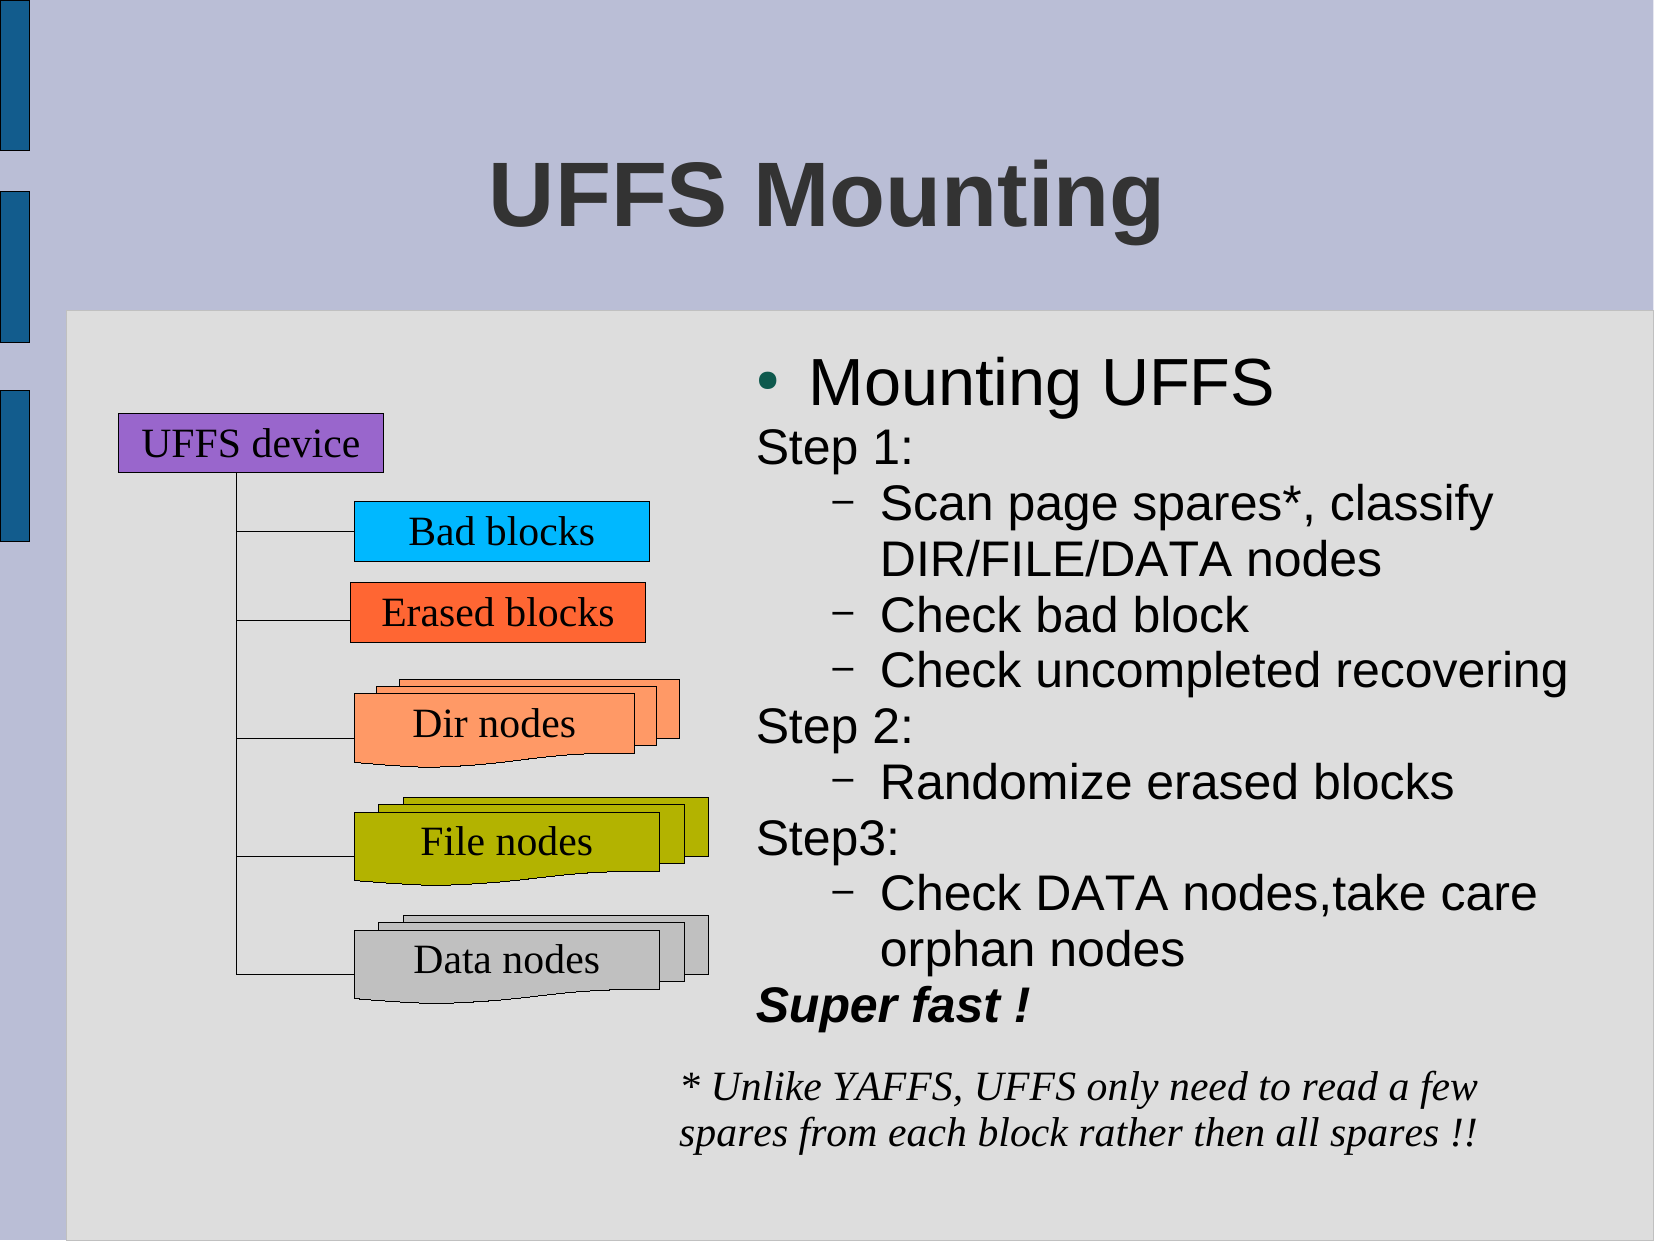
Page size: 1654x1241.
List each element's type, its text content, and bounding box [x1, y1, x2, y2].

text_box Bad blocks [354, 501, 650, 562]
text_box File nodes [354, 797, 709, 886]
title UFFS Mounting [121, 91, 1534, 299]
text_box Erased blocks [350, 582, 646, 643]
text_box Dir nodes [354, 679, 680, 768]
text_box UFFS device [118, 413, 384, 473]
list Mounting UFFS Step 1: Scan page spares*, classify DIR/FILE/DATA nodes Check bad block Check uncompleted recovering Step 2: Randomize erased blocks Step3: Check DATA nodes,take care orphan nodes Super fast ! [738, 344, 1595, 1062]
text_box Data nodes [354, 915, 709, 1004]
text_box * Unlike YAFFS, UFFS only need to read a few spares from each block rather then all spares !! [679, 1062, 1595, 1156]
